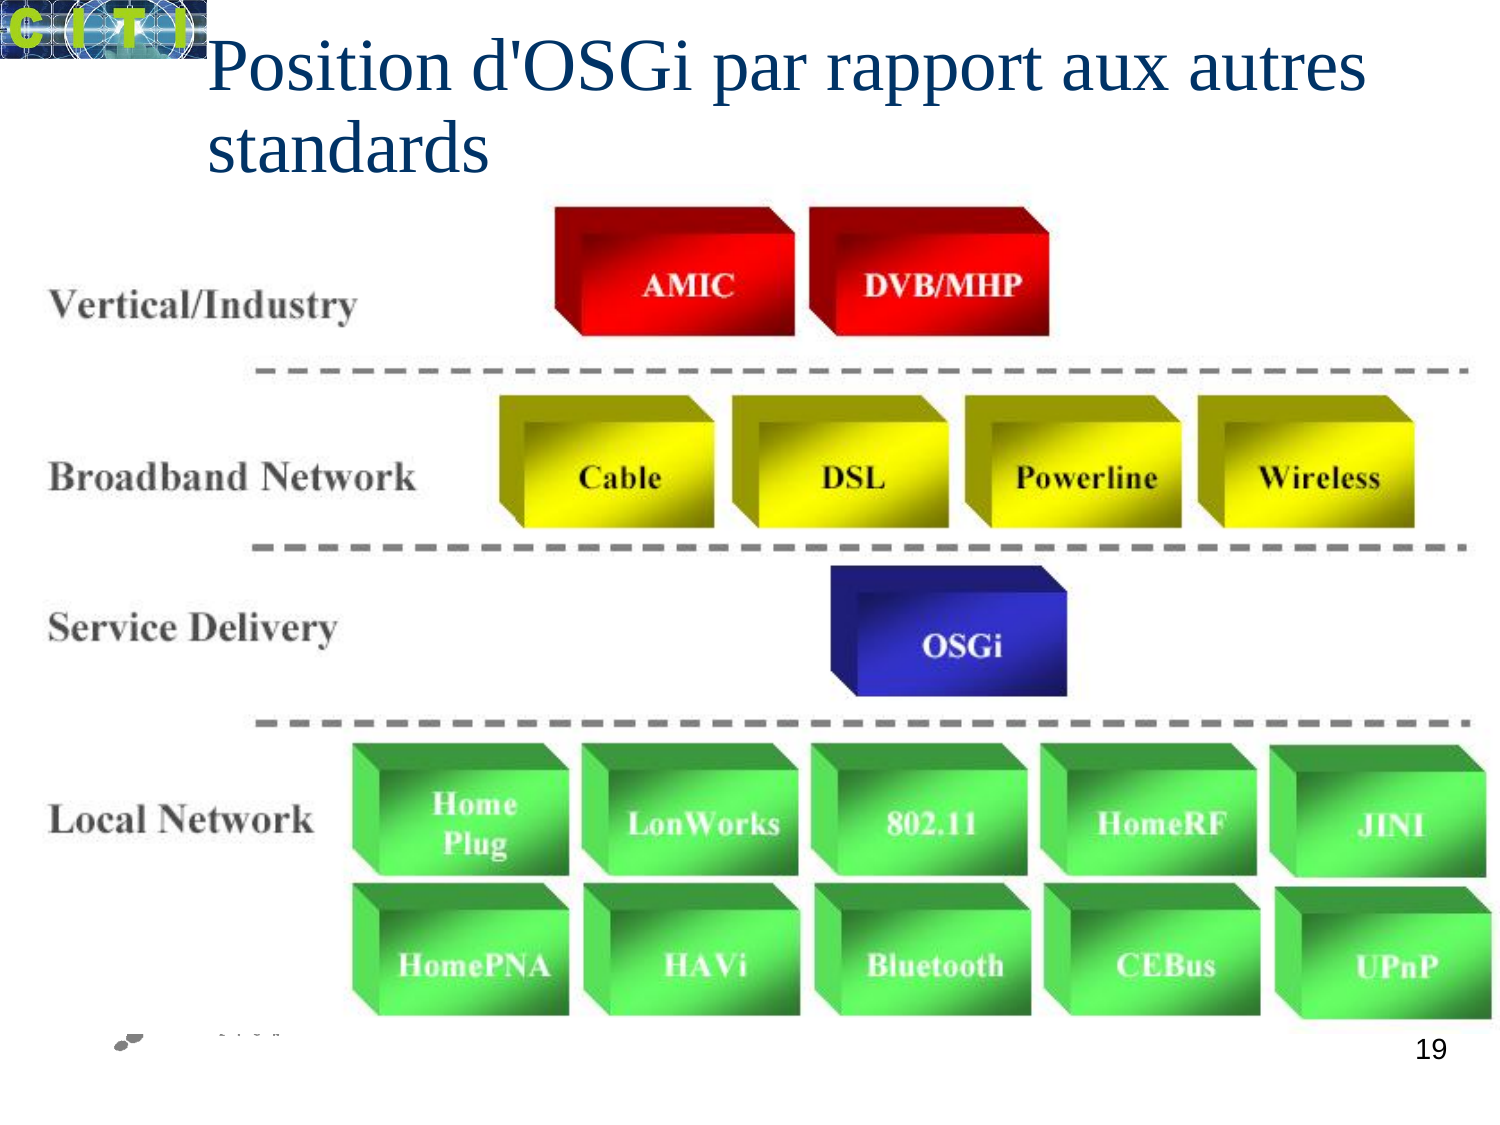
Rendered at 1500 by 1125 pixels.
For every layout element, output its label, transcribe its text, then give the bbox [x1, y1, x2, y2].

title Position d'OSGi par rapport aux autres standards [192, 12, 1468, 184]
picture [0, 0, 207, 59]
picture [0, 184, 1500, 1034]
